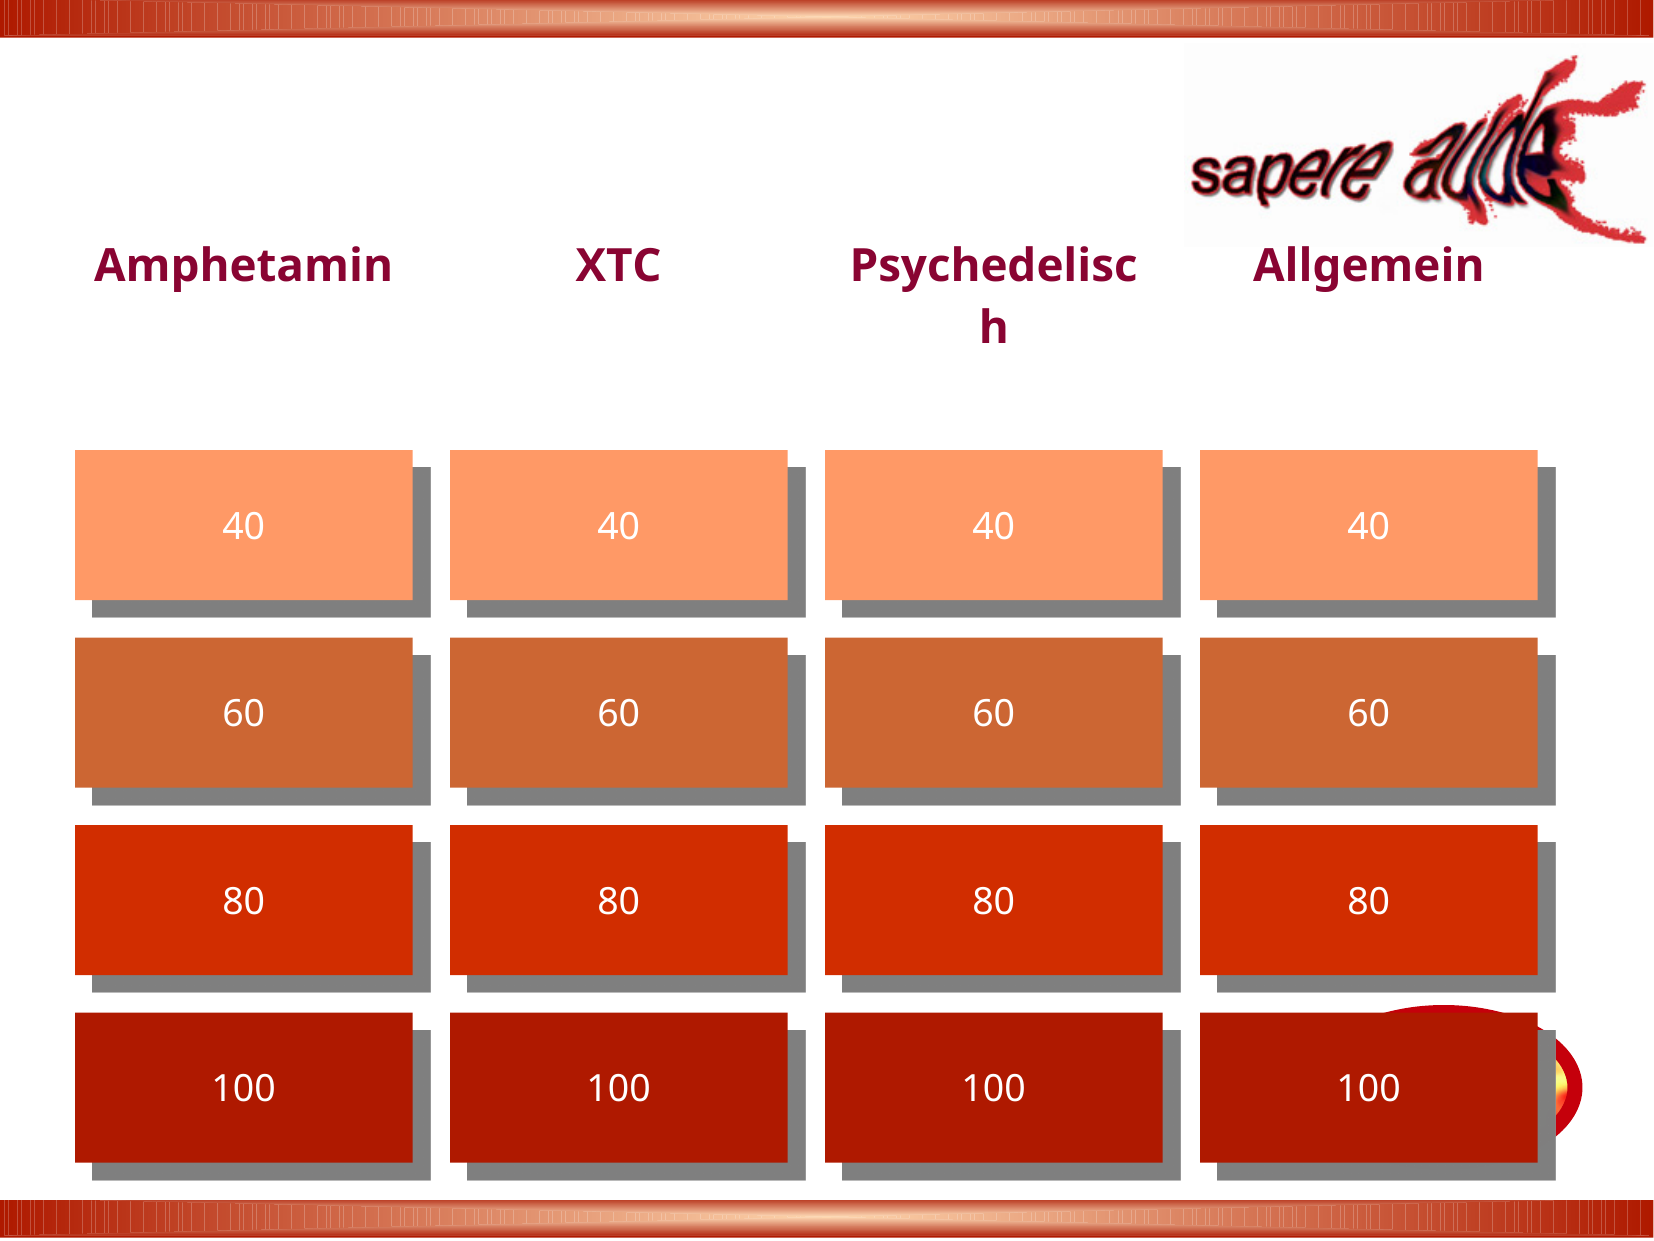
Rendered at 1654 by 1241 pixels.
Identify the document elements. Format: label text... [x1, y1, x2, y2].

text_box Psychedelisch [825, 225, 1163, 451]
text_box 40 [450, 451, 788, 601]
text_box 60 [825, 637, 1163, 788]
text_box 100 [1200, 1012, 1538, 1163]
text_box Allgemein [1200, 225, 1538, 451]
text_box 60 [1200, 637, 1538, 788]
text_box 100 [450, 1012, 788, 1163]
picture [1538, 1045, 1567, 1130]
text_box 40 [825, 451, 1163, 601]
text_box 80 [1200, 825, 1538, 976]
text_box 80 [825, 825, 1163, 976]
text_box 60 [450, 637, 788, 788]
picture [1184, 43, 1654, 247]
text_box Amphetamin [75, 225, 413, 451]
text_box 40 [75, 451, 413, 601]
text_box 60 [75, 637, 413, 788]
text_box XTC [450, 225, 788, 451]
text_box 80 [450, 825, 788, 976]
text_box 80 [75, 825, 413, 976]
text_box 40 [1200, 451, 1538, 601]
text_box 100 [75, 1012, 413, 1163]
text_box 100 [825, 1012, 1163, 1163]
